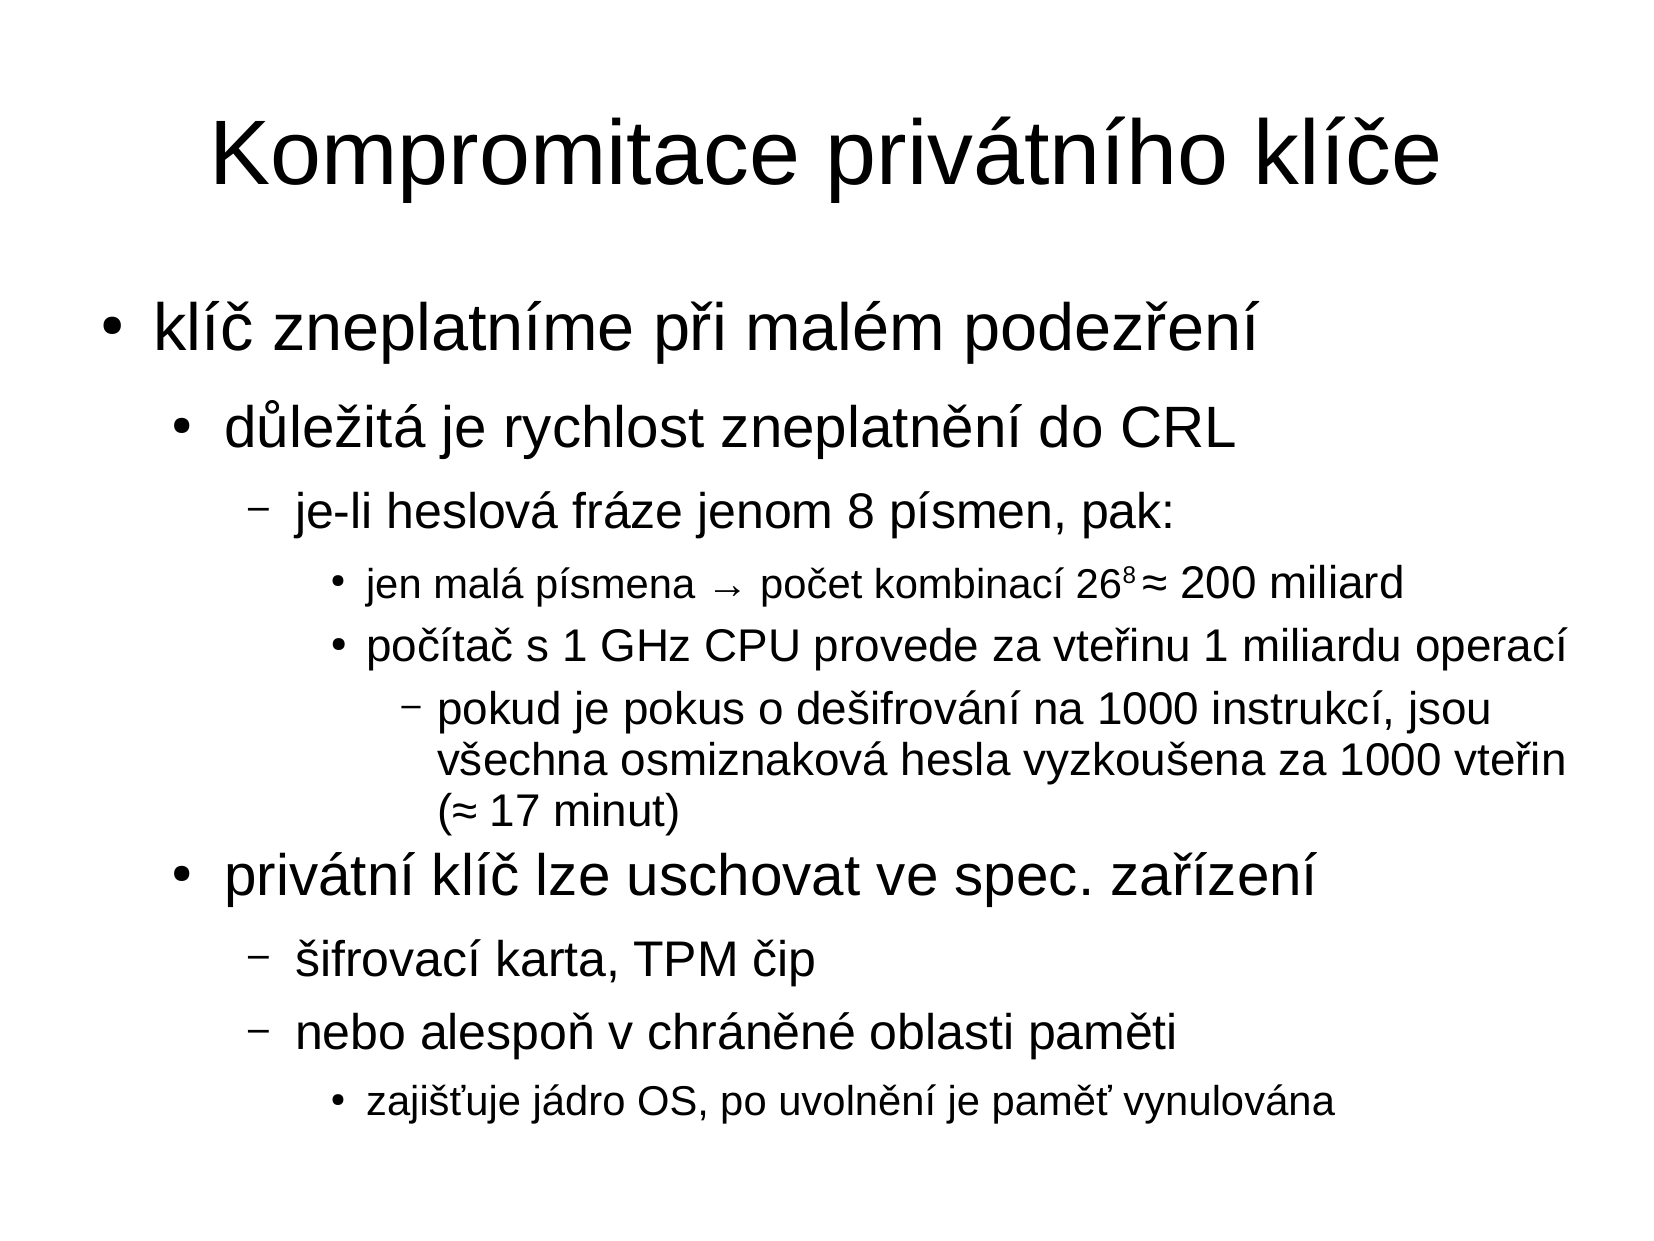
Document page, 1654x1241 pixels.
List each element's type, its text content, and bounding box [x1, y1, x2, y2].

title Kompromitace privátního klíče [82, 49, 1571, 257]
list klíč zneplatníme při malém podezření důležitá je rychlost zneplatnění do CRL je-li heslová fráze jenom 8 písmen, pak: jen malá písmena → počet kombinací 268 ≈ 200 miliard počítač s 1 GHz CPU provede za vteřinu 1 miliardu operací pokud je pokus o dešifrování na 1000 instrukcí, jsou všechna osmiznaková hesla vyzkoušena za 1000 vteřin (≈ 17 minut) privátní klíč lze uschovat ve spec. zařízení šifrovací karta, TPM čip nebo alespoň v chráněné oblasti paměti zajišťuje jádro OS, po uvolnění je paměť vynulována [82, 290, 1571, 1125]
